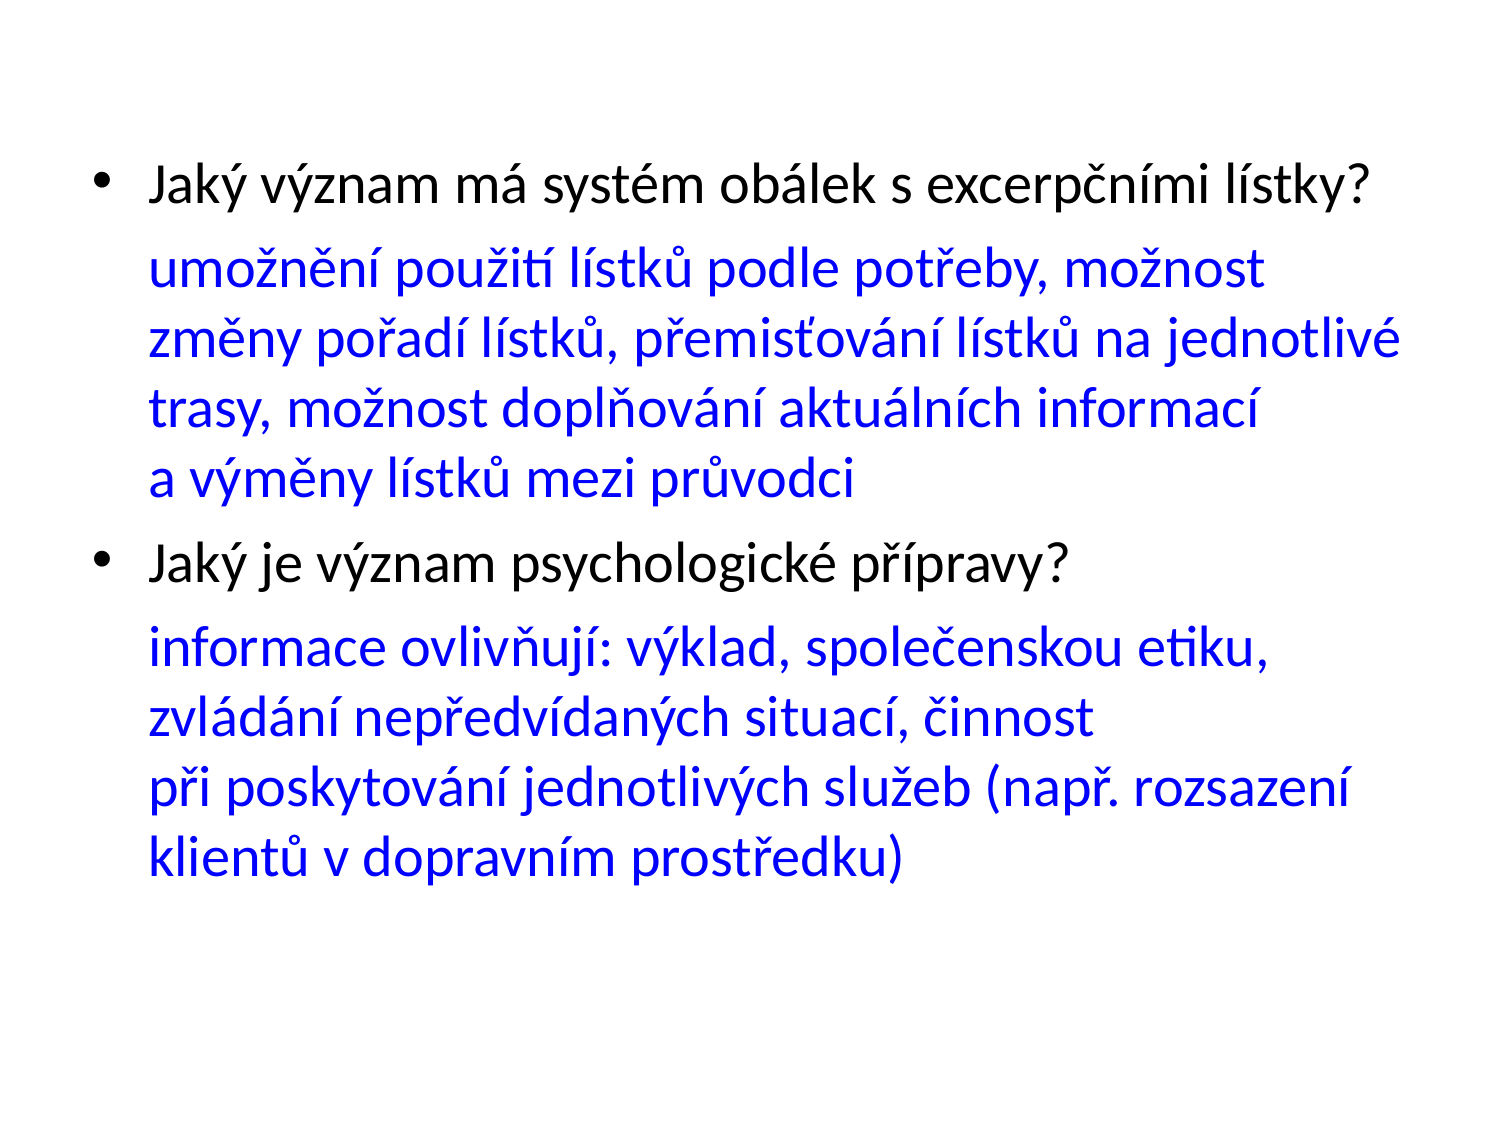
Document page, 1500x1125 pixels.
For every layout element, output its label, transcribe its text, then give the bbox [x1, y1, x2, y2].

list Jaký význam má systém obálek s excerpčními lístky? umožnění použití lístků podle potřeby, možnost změny pořadí lístků, přemisťování lístků na jednotlivé trasy, možnost doplňování aktuálních informací a výměny lístků mezi průvodci Jaký je význam psychologické přípravy? informace ovlivňují: výklad, společenskou etiku, zvládání nepředvídaných situací, činnost při poskytování jednotlivých služeb (např. rozsazení klientů v dopravním prostředku) [76, 137, 1427, 1125]
